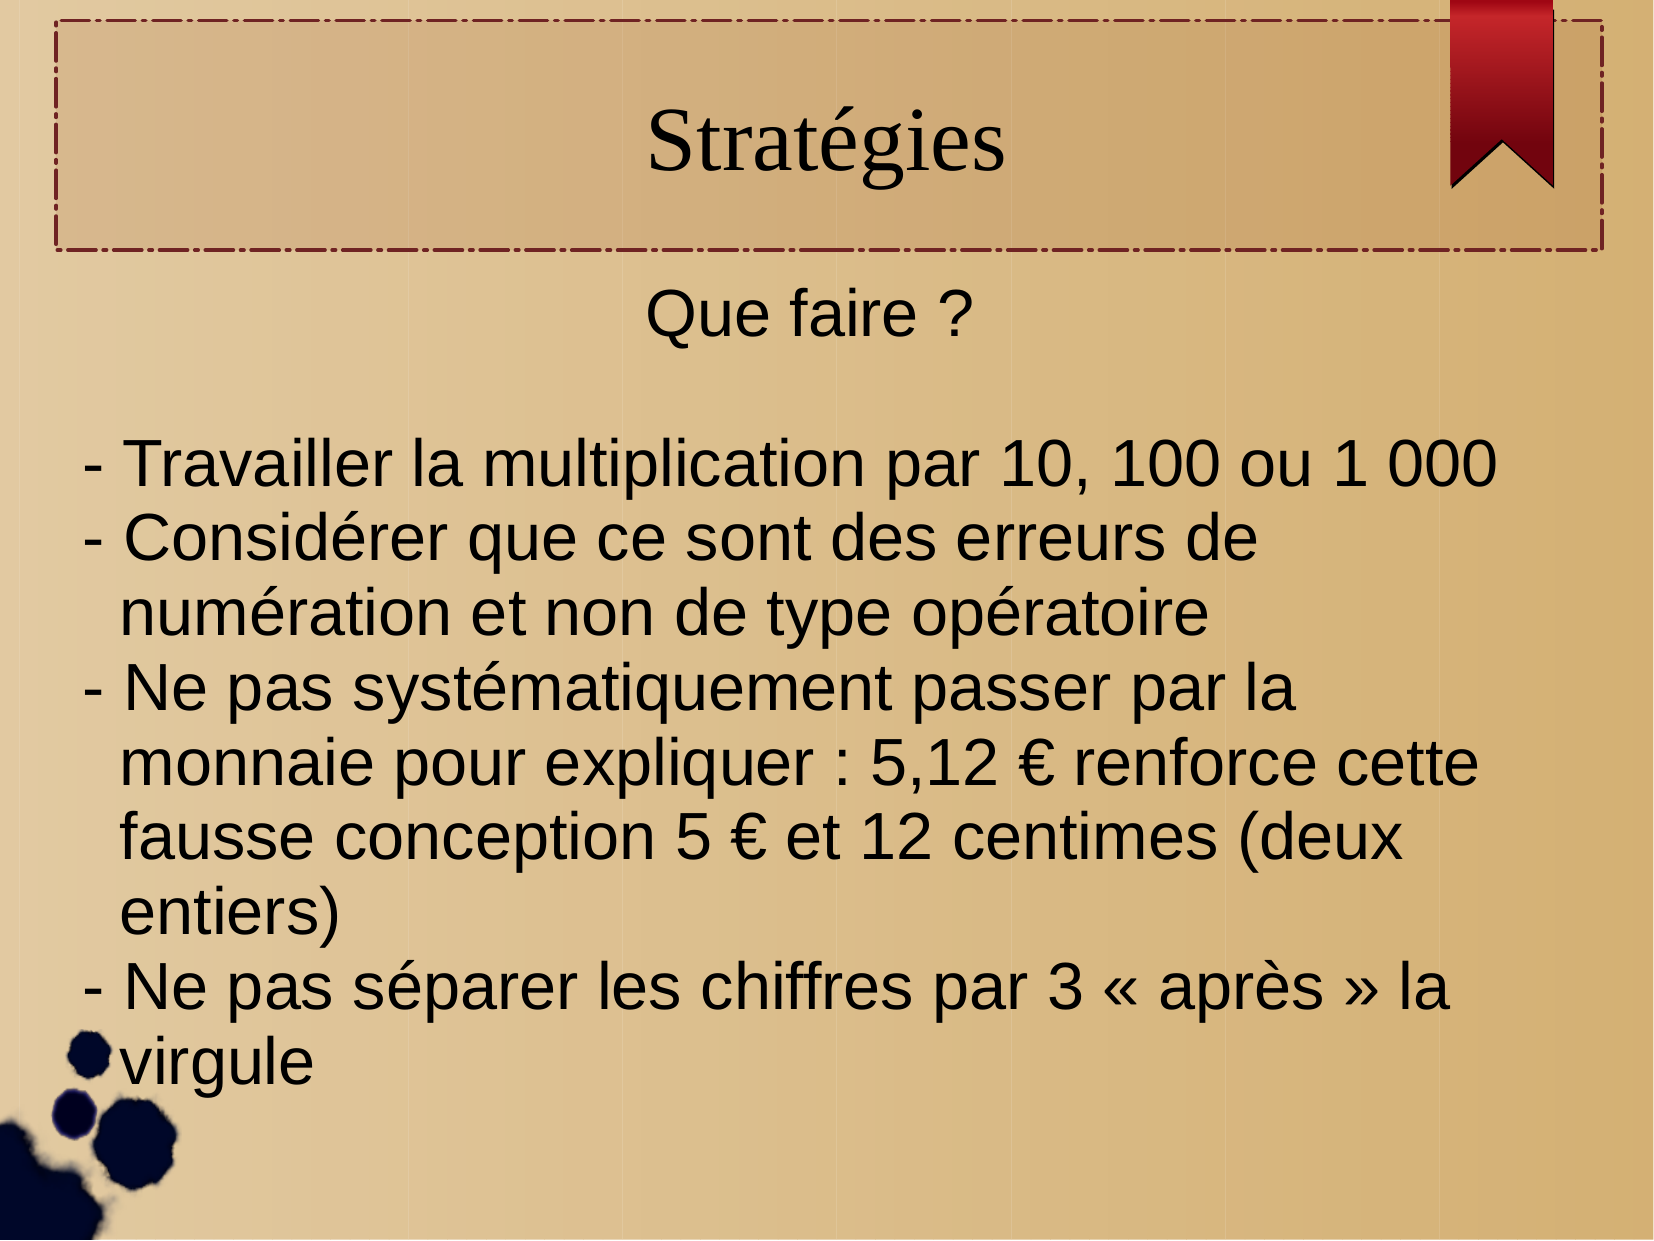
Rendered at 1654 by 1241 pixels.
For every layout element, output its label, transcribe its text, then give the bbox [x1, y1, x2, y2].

title Stratégies [82, 35, 1571, 243]
subtitle Que faire ? - Travailler la multiplication par 10, 100 ou 1 000 - Considérer que ce sont des erreurs de numération et non de type opératoire - Ne pas systématiquement passer par la monnaie pour expliquer : 5,12 € renforce cette fausse conception 5 € et 12 centimes (deux entiers) - Ne pas séparer les chiffres par 3 « après » la virgule [82, 202, 1538, 1098]
